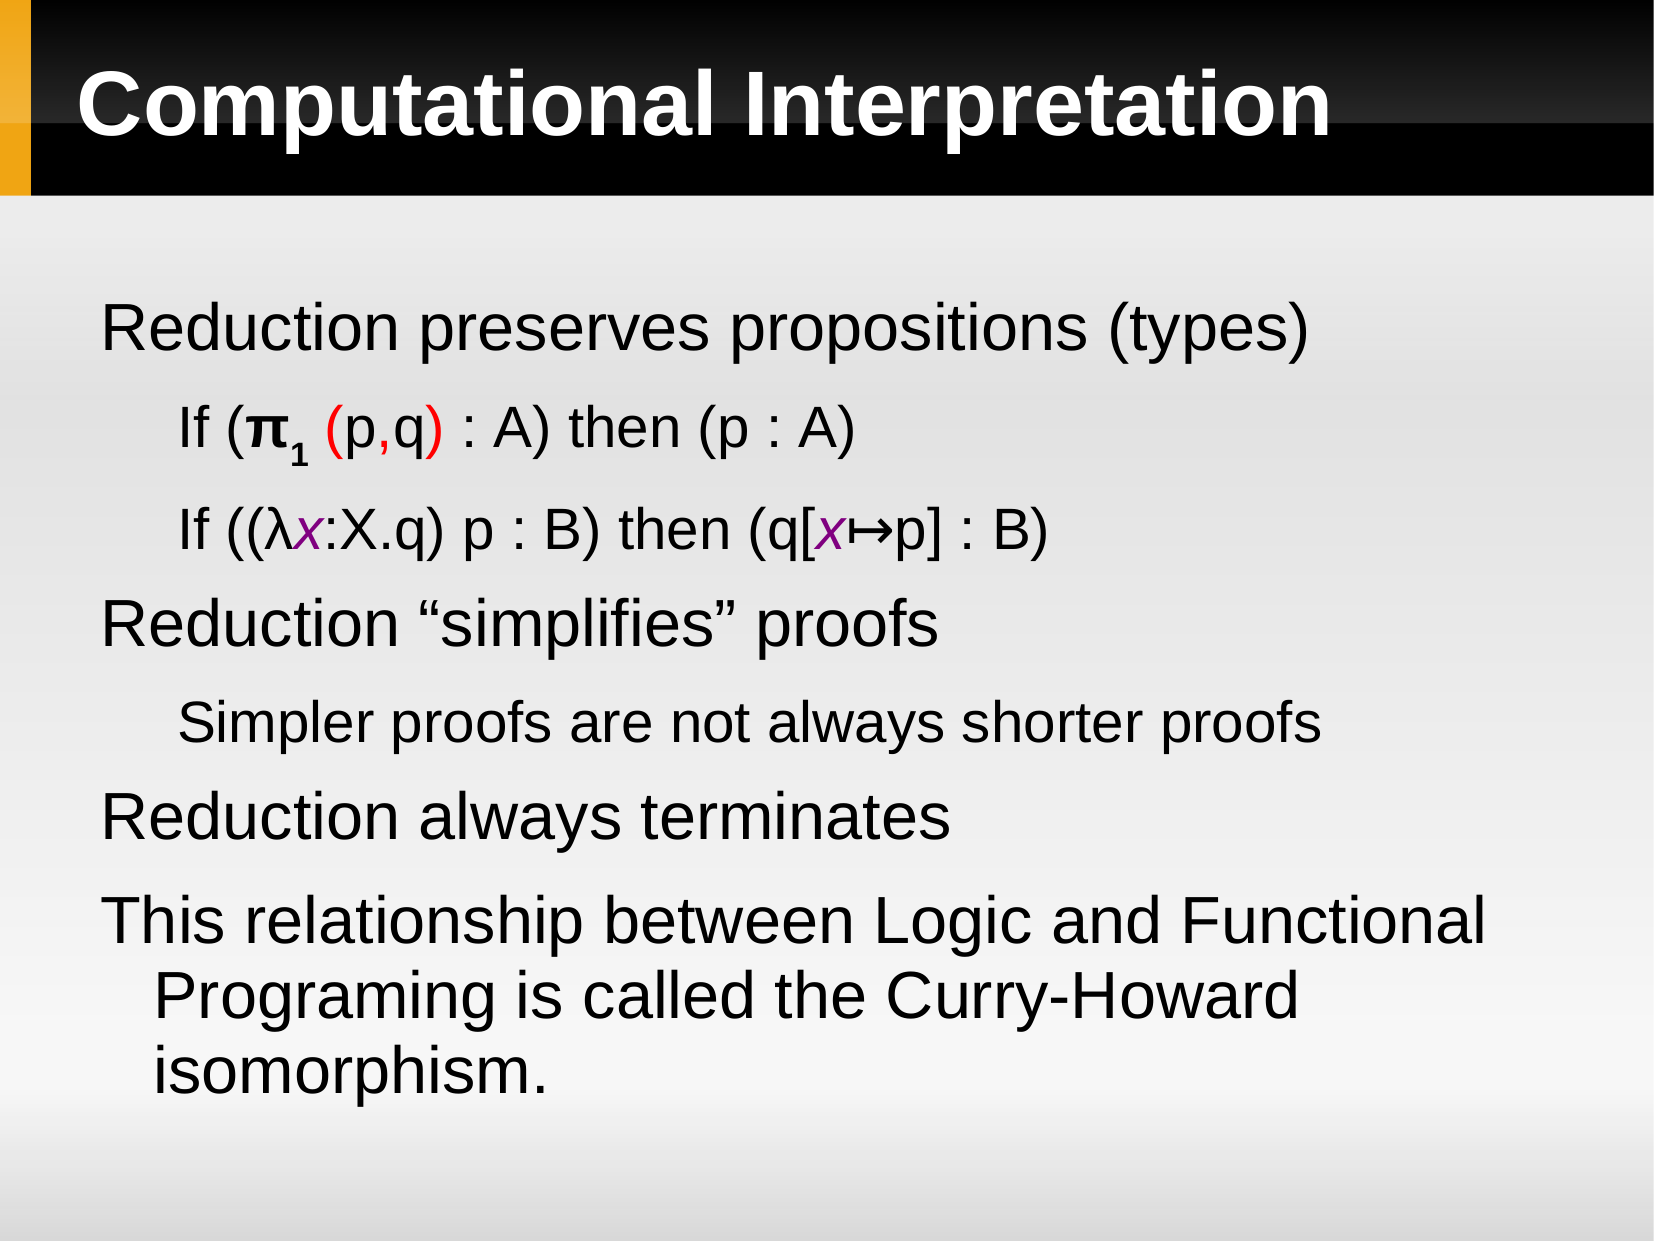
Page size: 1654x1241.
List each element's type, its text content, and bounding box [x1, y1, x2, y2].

list Reduction preserves propositions (types) If (π1 (p,q) : A) then (p : A) If ((λx:X.q) p : B) then (q[x↦p] : B) Reduction “simplifies” proofs Simpler proofs are not always shorter proofs Reduction always terminates This relationship between Logic and Functional Programing is called the Curry-Howard isomorphism. [82, 290, 1571, 1182]
picture [0, 0, 1654, 1241]
title Computational Interpretation [76, 7, 1565, 200]
